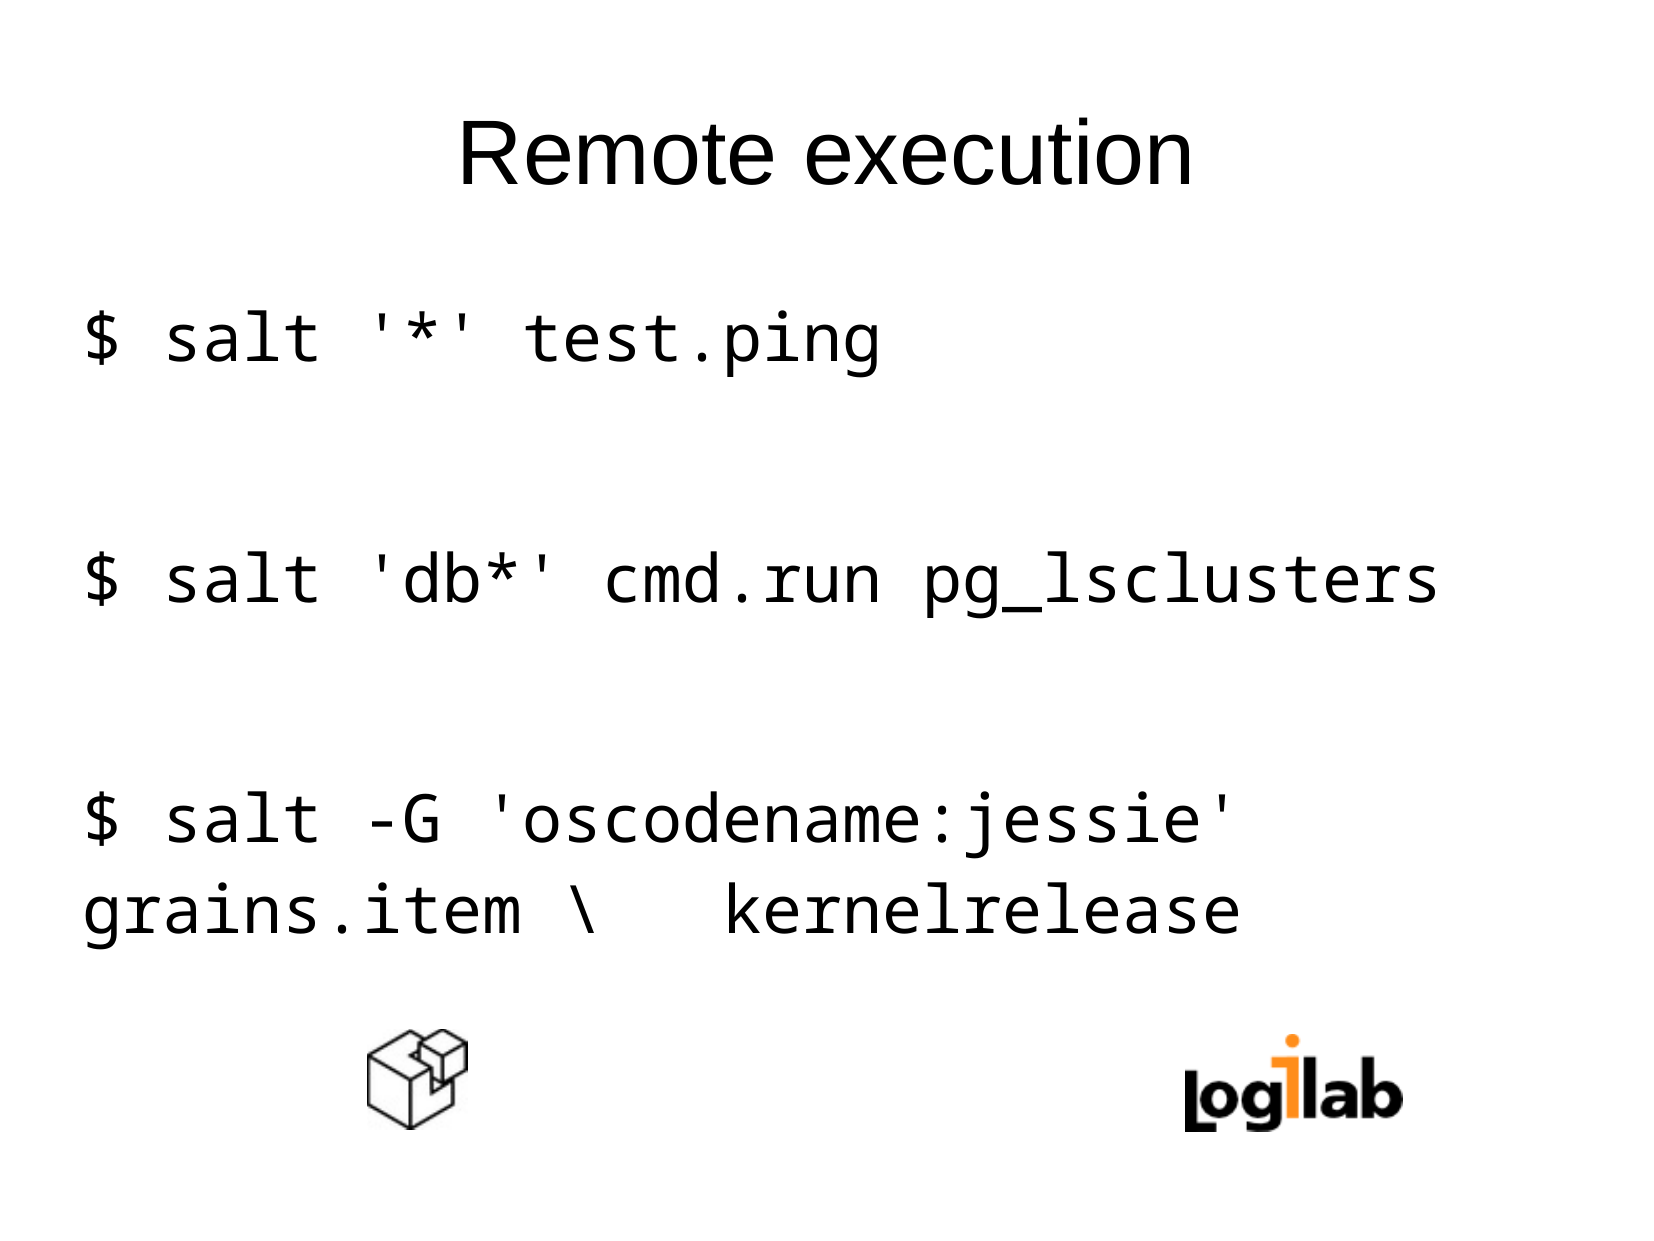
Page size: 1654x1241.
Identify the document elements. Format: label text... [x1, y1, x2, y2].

picture [367, 1029, 468, 1130]
picture [1185, 1034, 1403, 1132]
title Remote execution [82, 49, 1571, 257]
list $ salt '*' test.ping $ salt 'db*' cmd.run pg_lsclusters $ salt -G 'oscodename:jessie' grains.item \ kernelrelease [82, 290, 1571, 1010]
